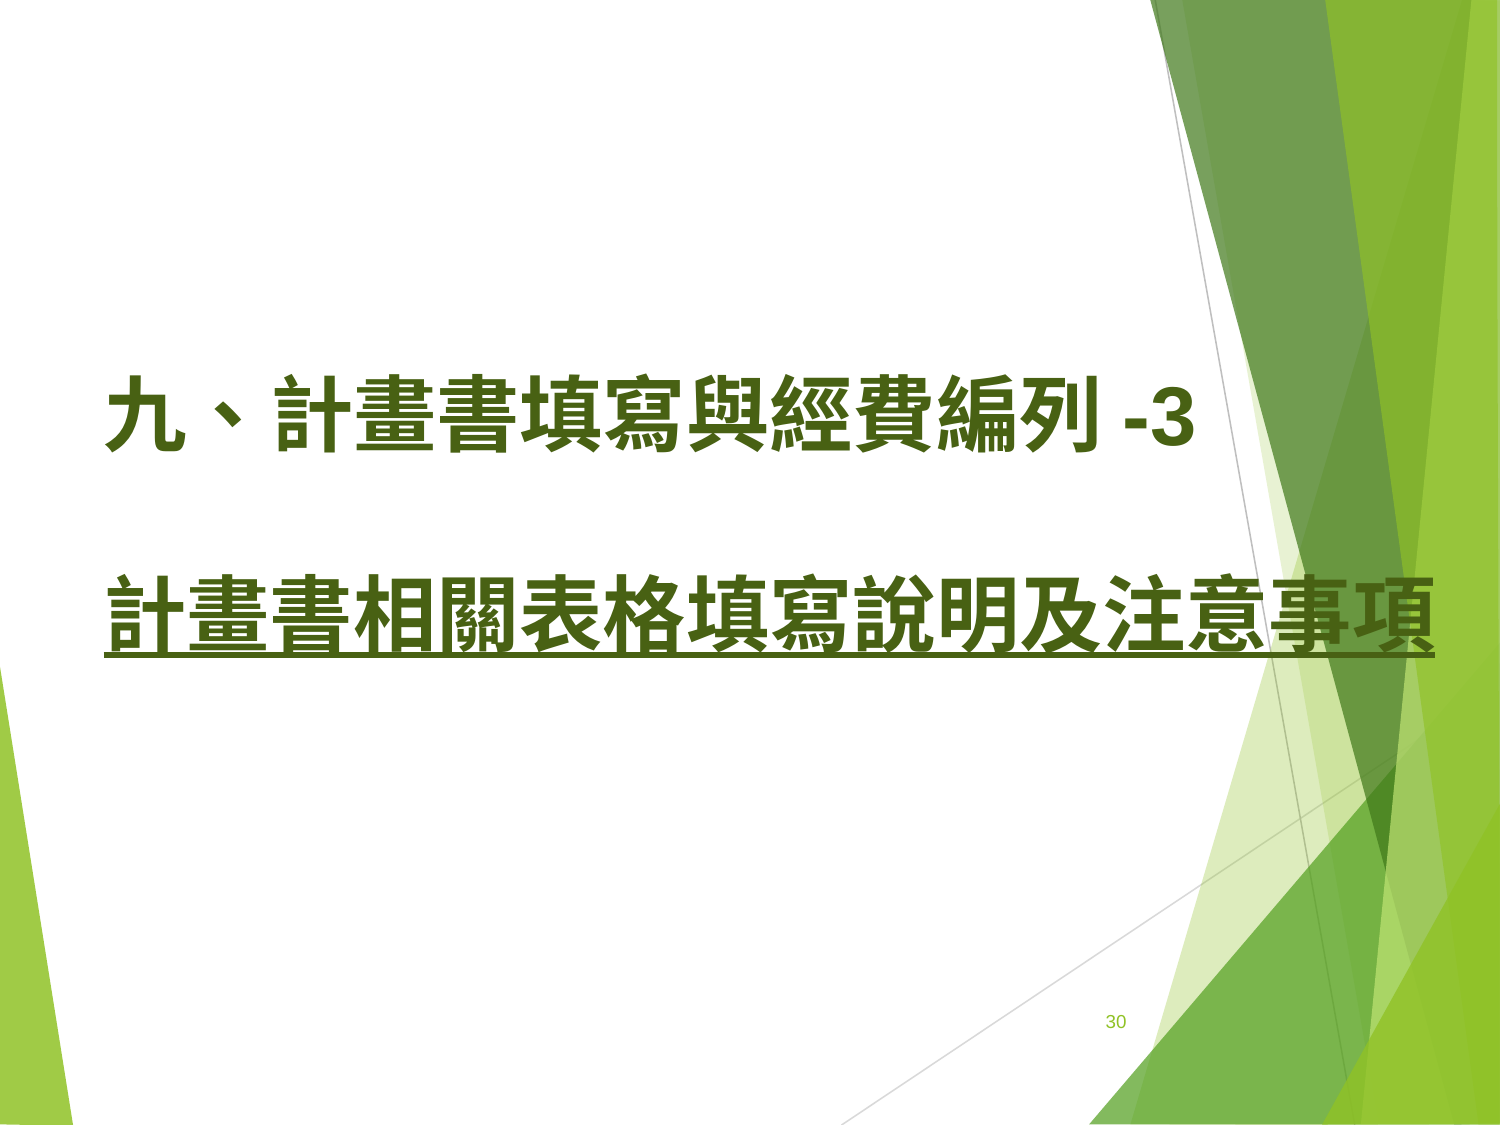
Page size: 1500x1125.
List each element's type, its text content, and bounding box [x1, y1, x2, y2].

text_box <編號> [1057, 991, 1142, 1052]
text_box 九、計畫書填寫與經費編列-3 計畫書相關表格填寫說明及注意事項 [88, 354, 1459, 670]
